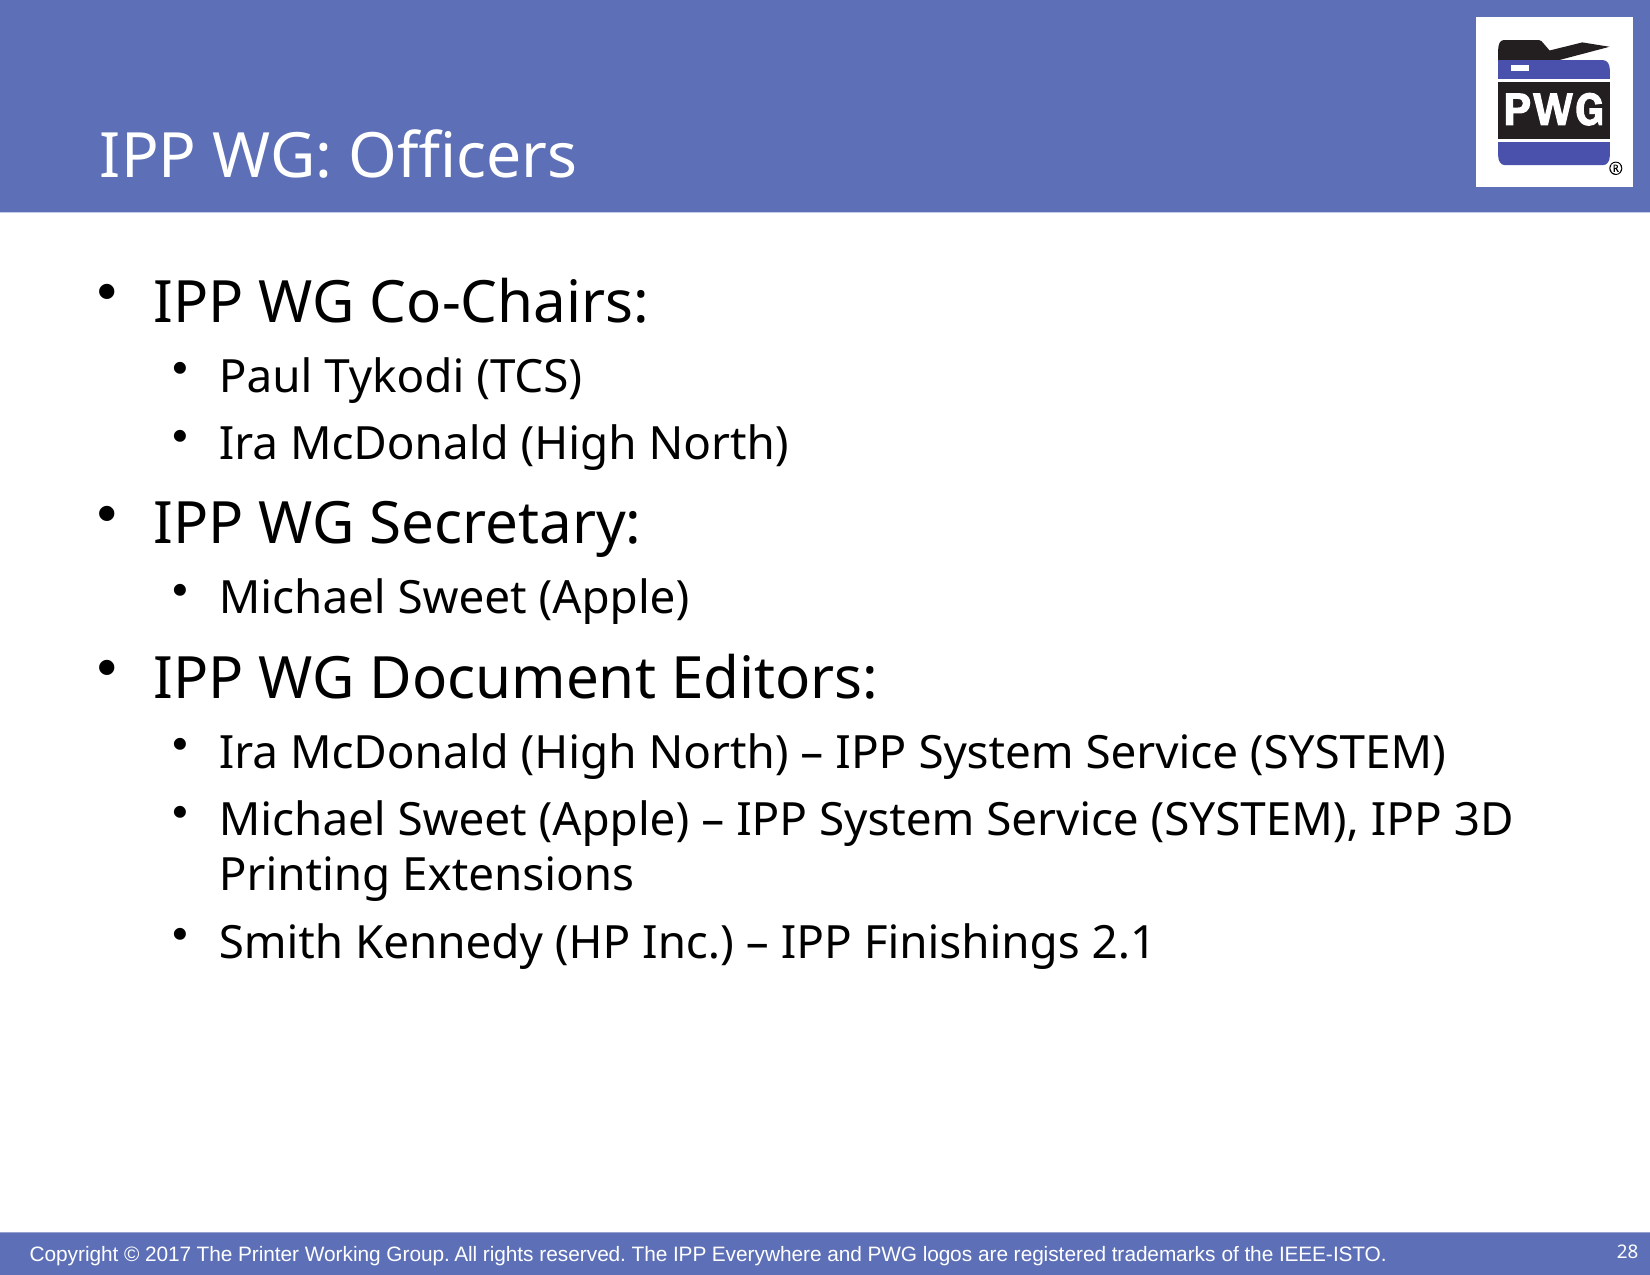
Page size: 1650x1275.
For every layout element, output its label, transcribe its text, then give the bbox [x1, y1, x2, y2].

title IPP WG: Officers [82, 8, 1449, 198]
list IPP WG Co-Chairs: Paul Tykodi (TCS) Ira McDonald (High North) IPP WG Secretary: Michael Sweet (Apple) IPP WG Document Editors: Ira McDonald (High North) – IPP System Service (SYSTEM) Michael Sweet (Apple) – IPP System Service (SYSTEM), IPP 3D Printing Extensions Smith Kennedy (HP Inc.) – IPP Finishings 2.1 [82, 255, 1568, 1234]
